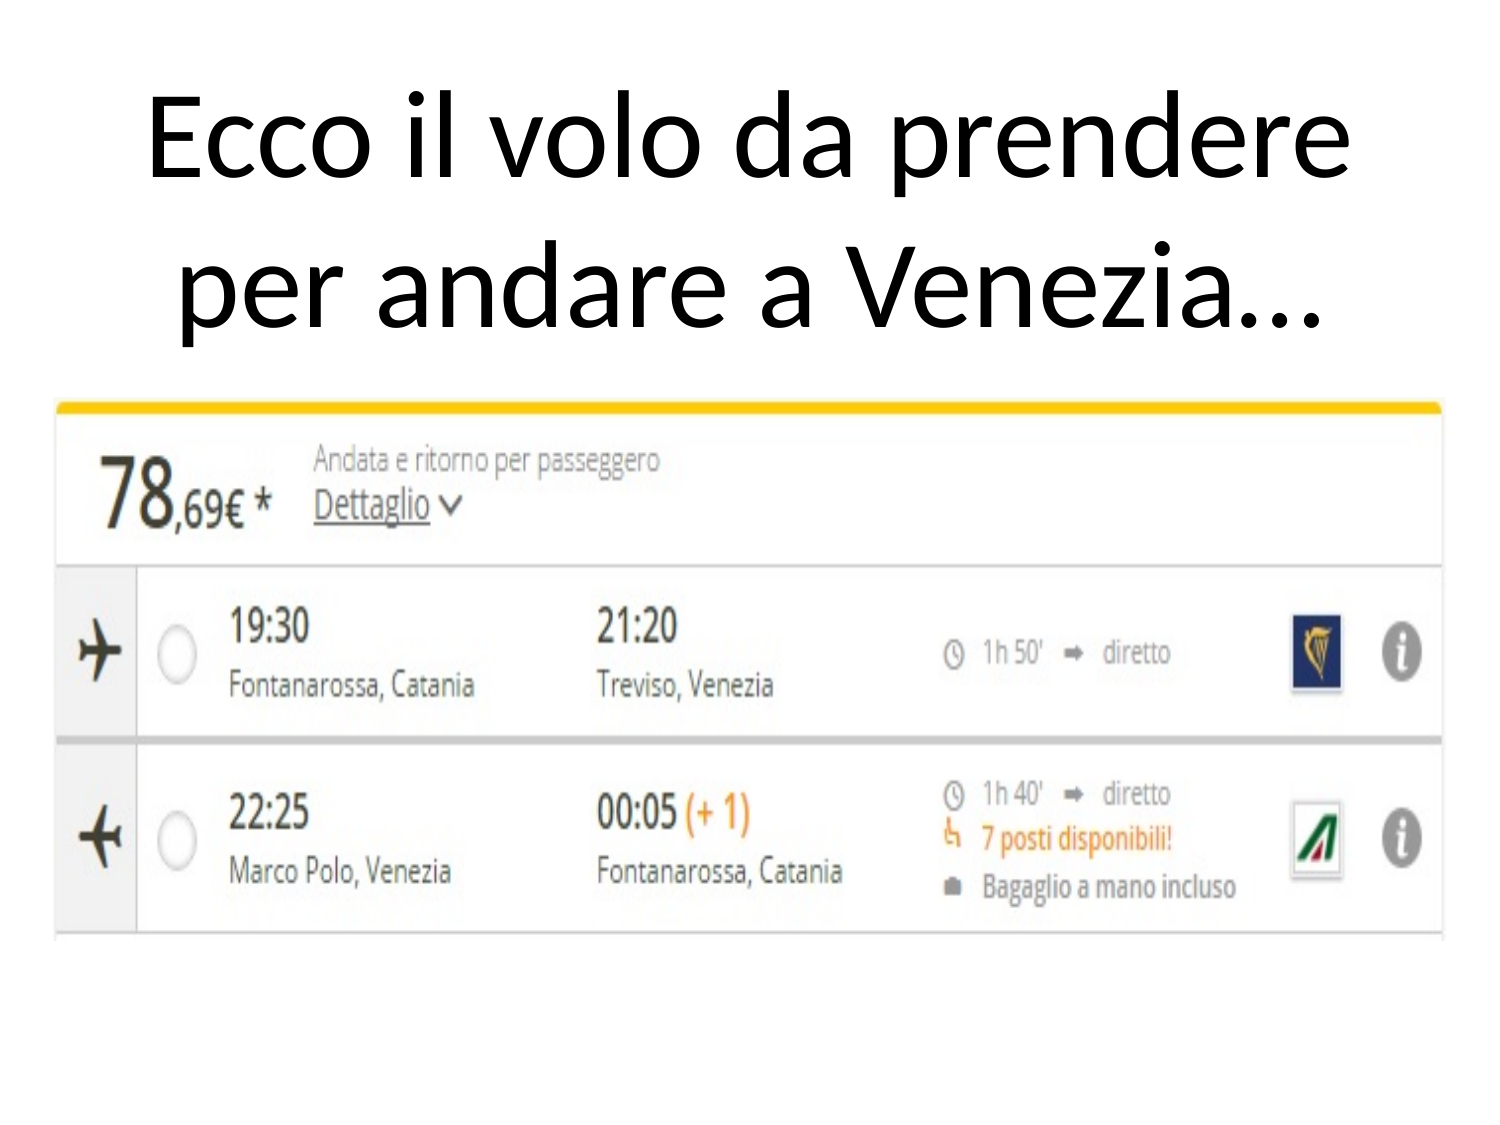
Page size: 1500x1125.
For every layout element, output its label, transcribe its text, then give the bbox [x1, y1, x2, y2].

title Ecco il volo da prendere per andare a Venezia… [75, 45, 1425, 339]
picture [53, 397, 1446, 941]
